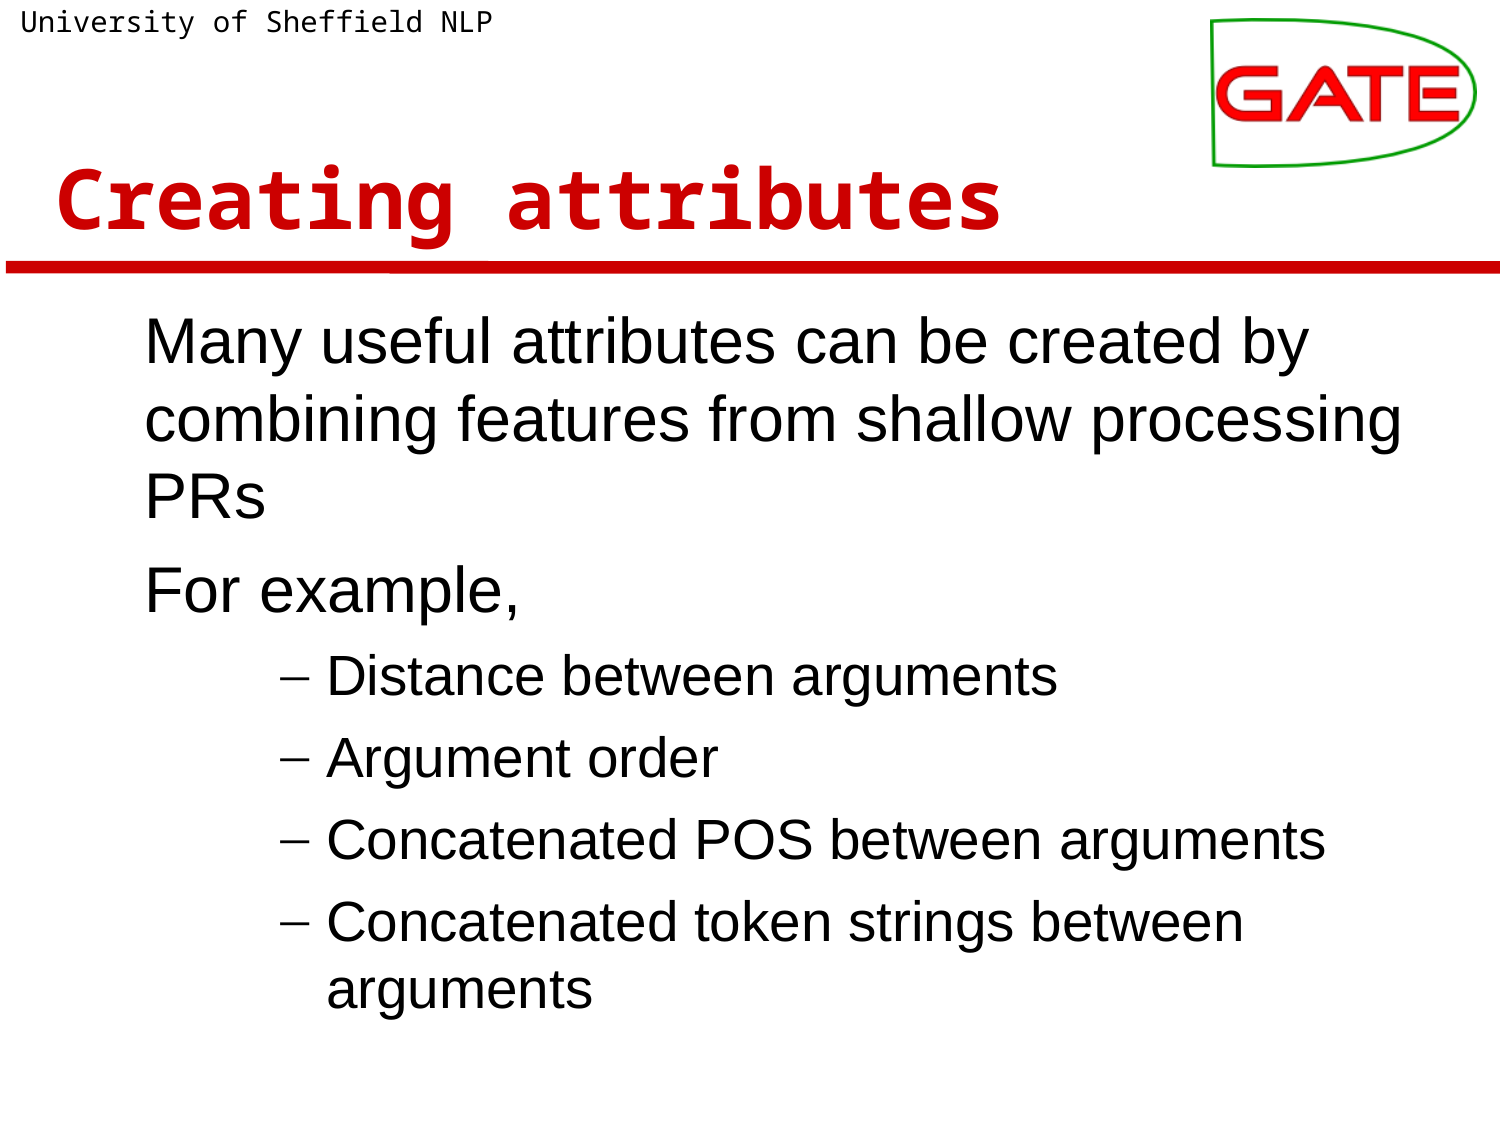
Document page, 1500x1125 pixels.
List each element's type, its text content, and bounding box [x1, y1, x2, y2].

picture [1210, 18, 1477, 168]
list Many useful attributes can be created by combining features from shallow processing PRs For example, Distance between arguments Argument order Concatenated POS between arguments Concatenated token strings between arguments [74, 290, 1425, 1034]
title Creating attributes [41, 37, 1391, 254]
